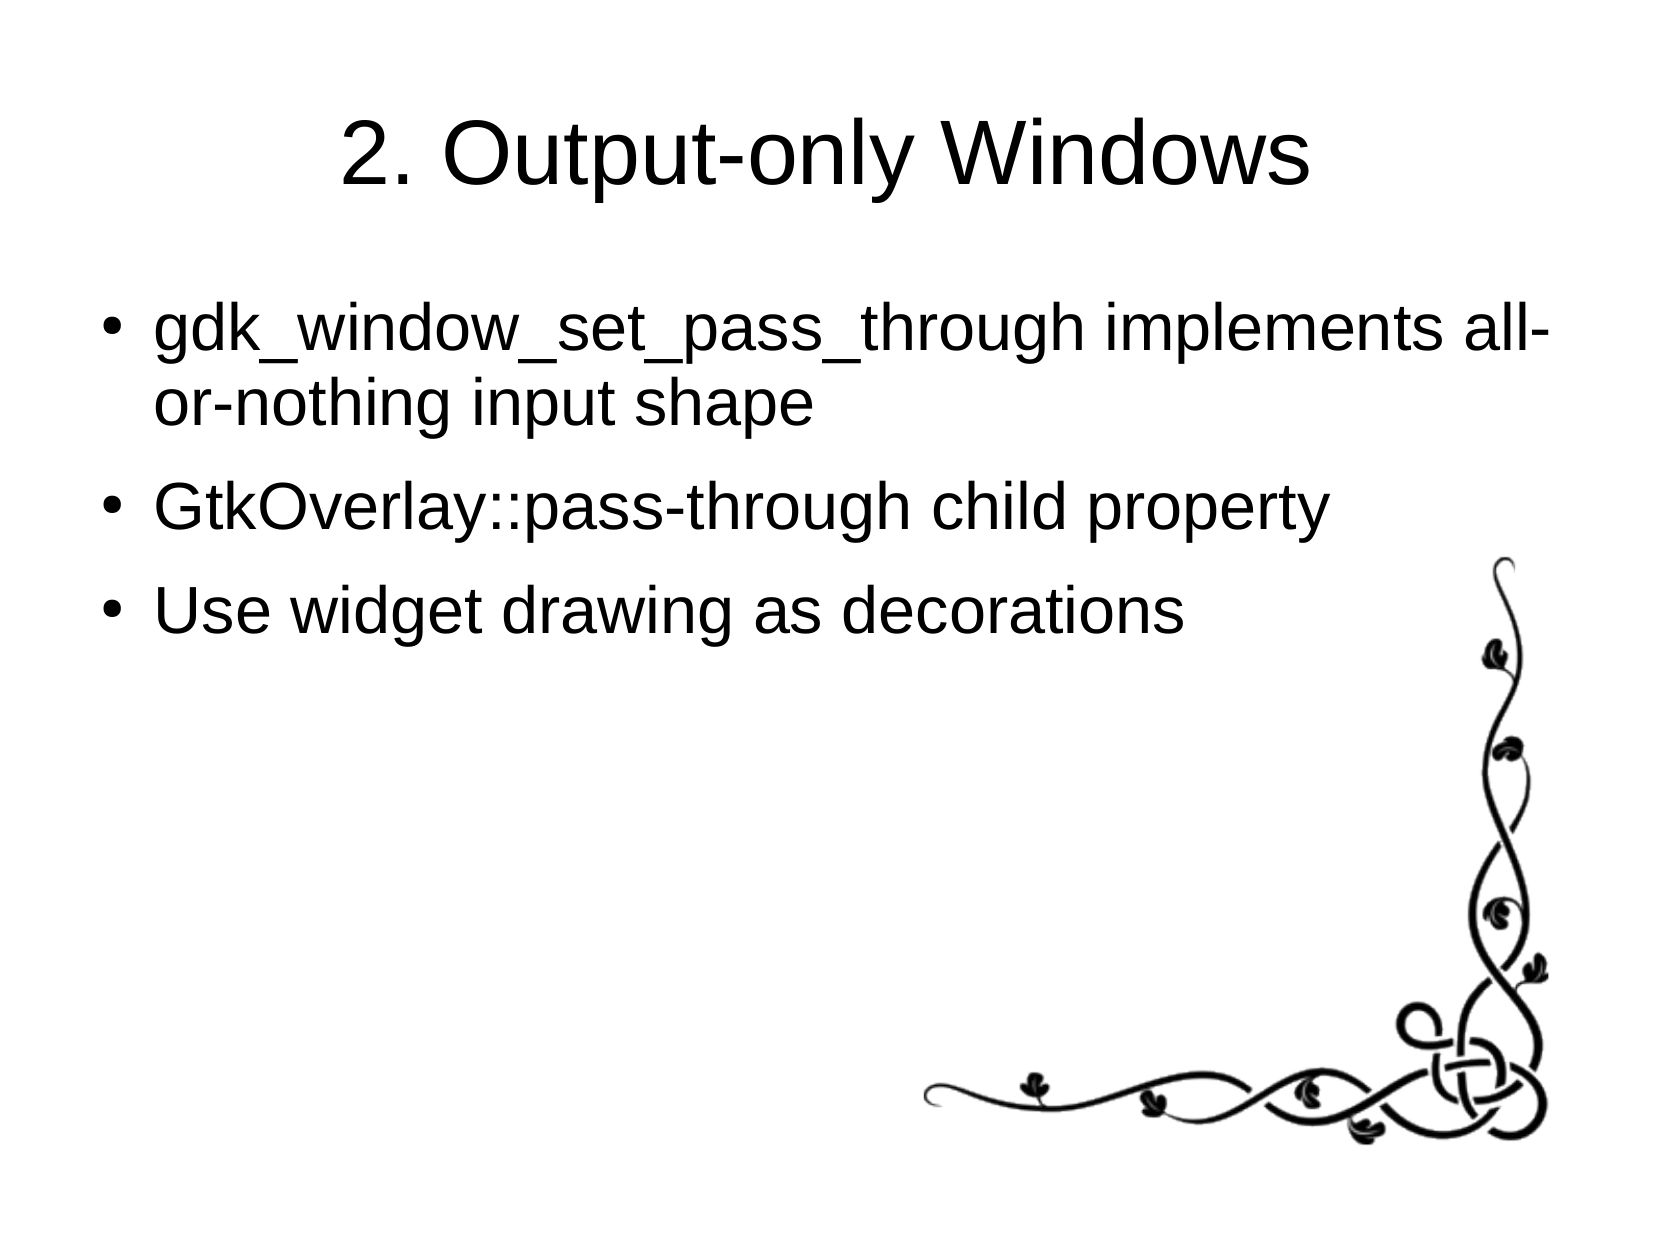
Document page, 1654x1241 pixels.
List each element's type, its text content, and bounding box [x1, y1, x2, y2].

picture [870, 499, 1591, 1181]
list gdk_window_set_pass_through implements all-or-nothing input shape GtkOverlay::pass-through child property Use widget drawing as decorations [82, 290, 1571, 1010]
title 2. Output-only Windows [82, 49, 1571, 257]
